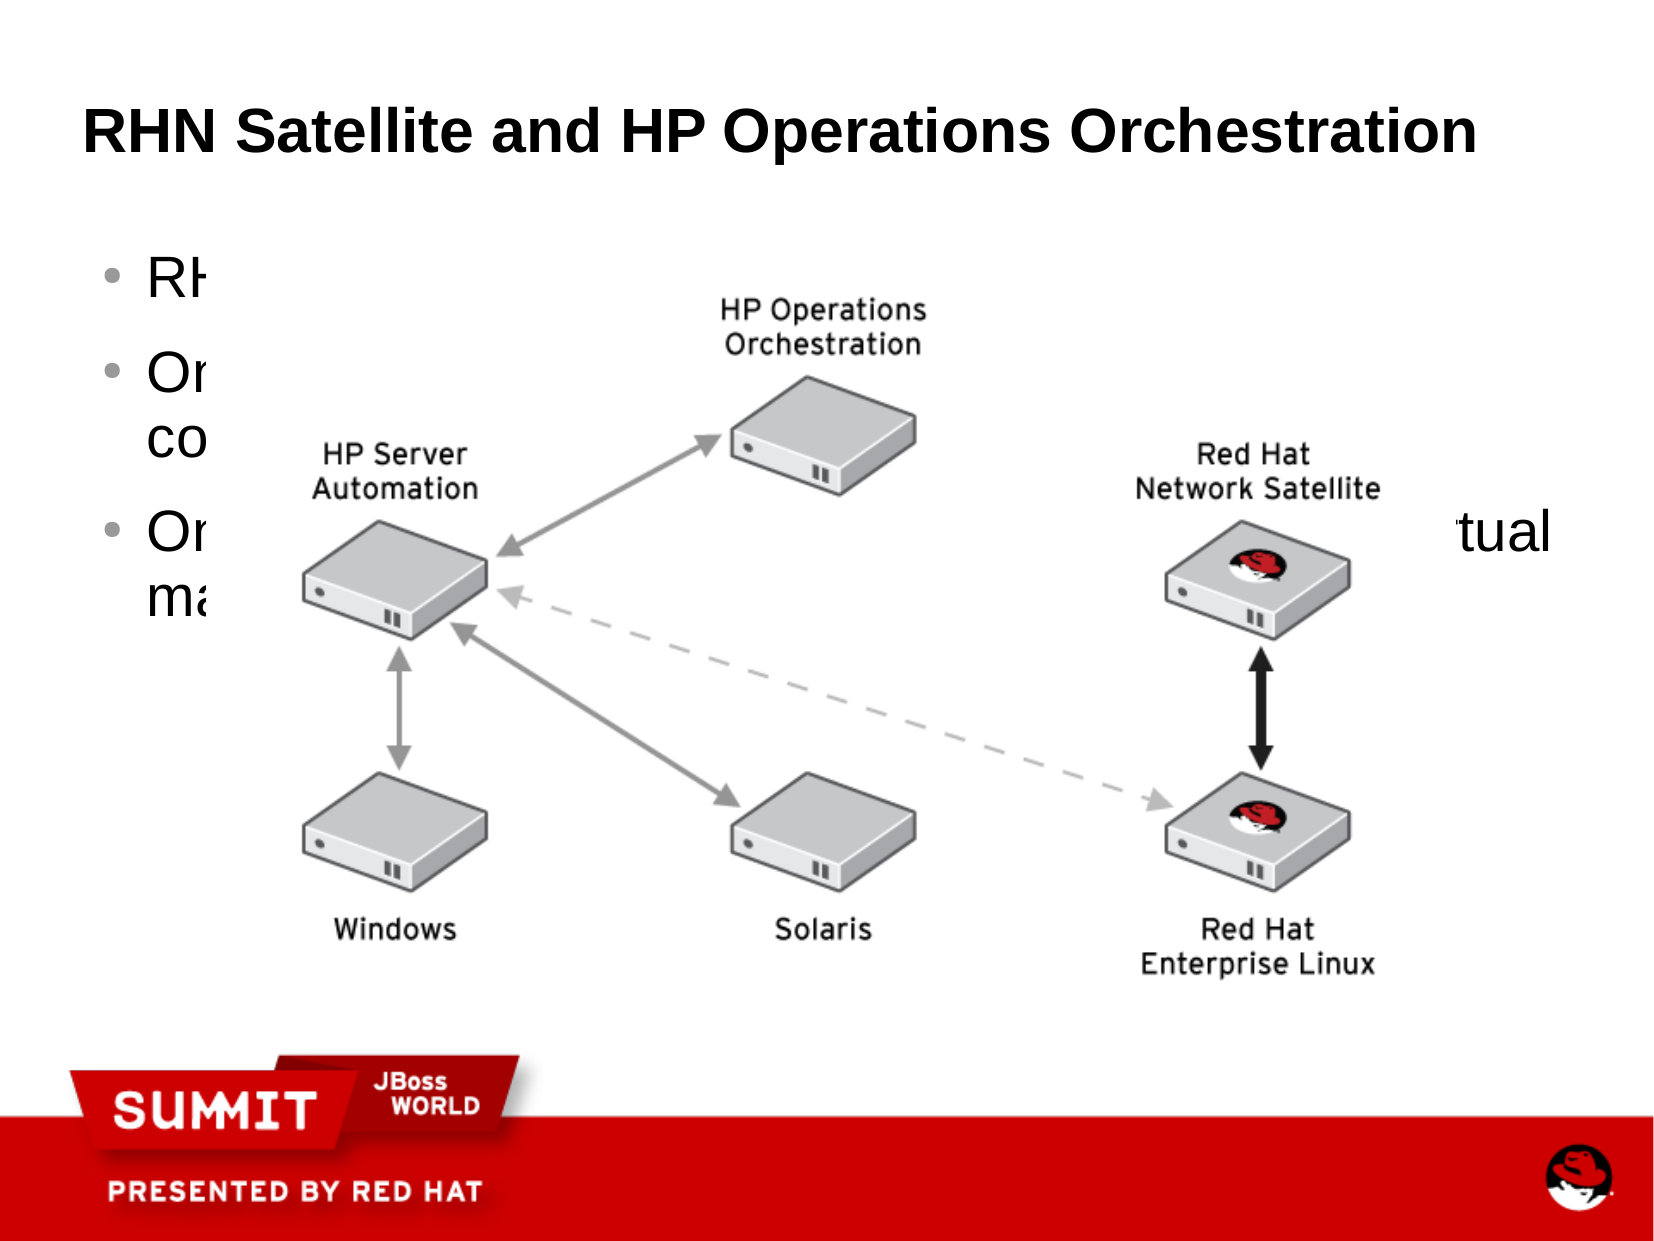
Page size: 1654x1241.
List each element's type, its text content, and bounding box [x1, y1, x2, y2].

picture [390, 244, 1576, 1039]
picture [0, 1043, 1654, 1241]
title RHN Satellite and HP Operations Orchestration [82, 45, 1571, 218]
list RHN Satellite can complement HP SA Only RHN Satellite can manage subscription compliance Only RHN Satellite can provision KVM or RHEV virtual machines [86, 244, 390, 1024]
